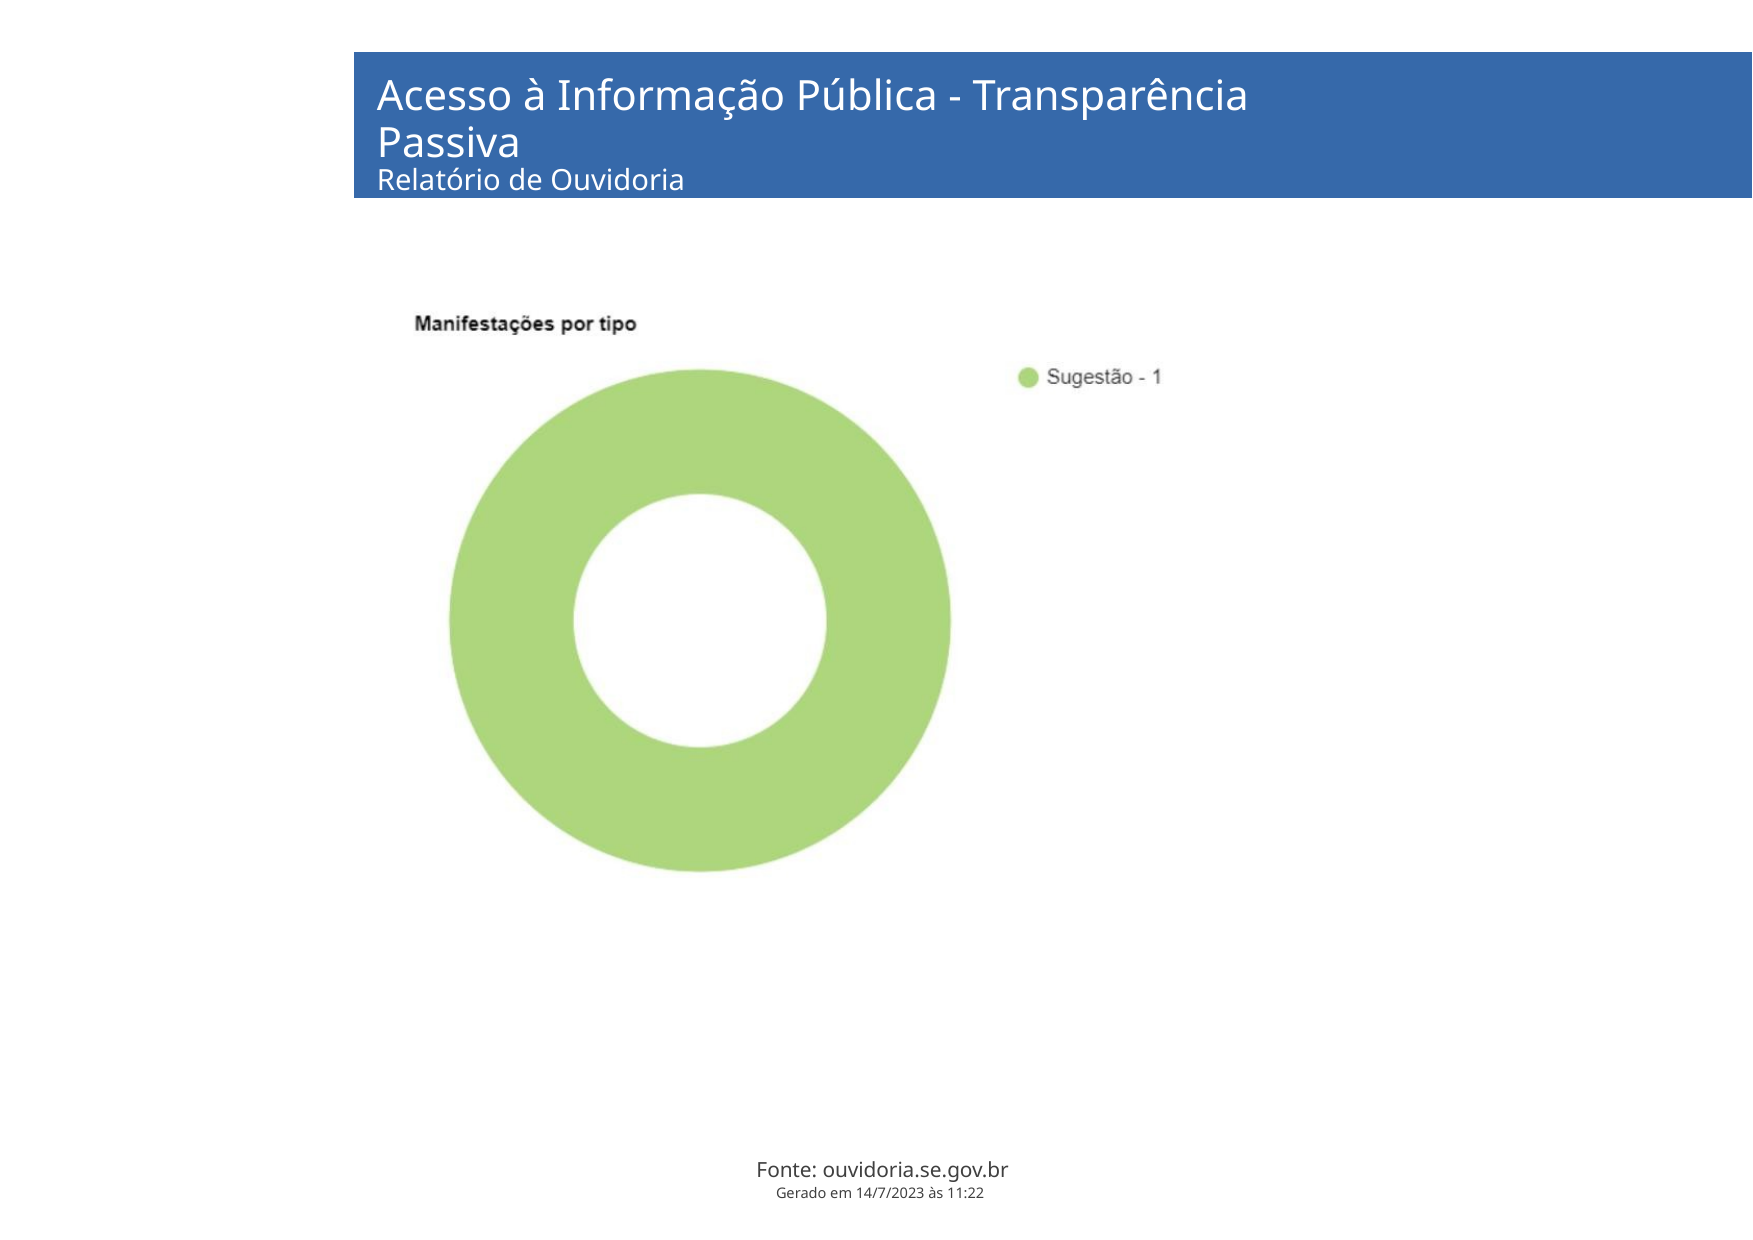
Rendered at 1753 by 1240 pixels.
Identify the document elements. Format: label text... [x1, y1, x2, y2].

text_box Fonte: ouvidoria.se.gov.br Gerado em 14/7/2023 às 11:22 [756, 1158, 1023, 1202]
text_box [155, 211, 1599, 1028]
text_box [354, 52, 1752, 198]
text_box Acesso à Informação Pública - Transparência Passiva Relatório de Ouvidoria SETUR - Abril a Abril de 2023 [376, 72, 1403, 228]
